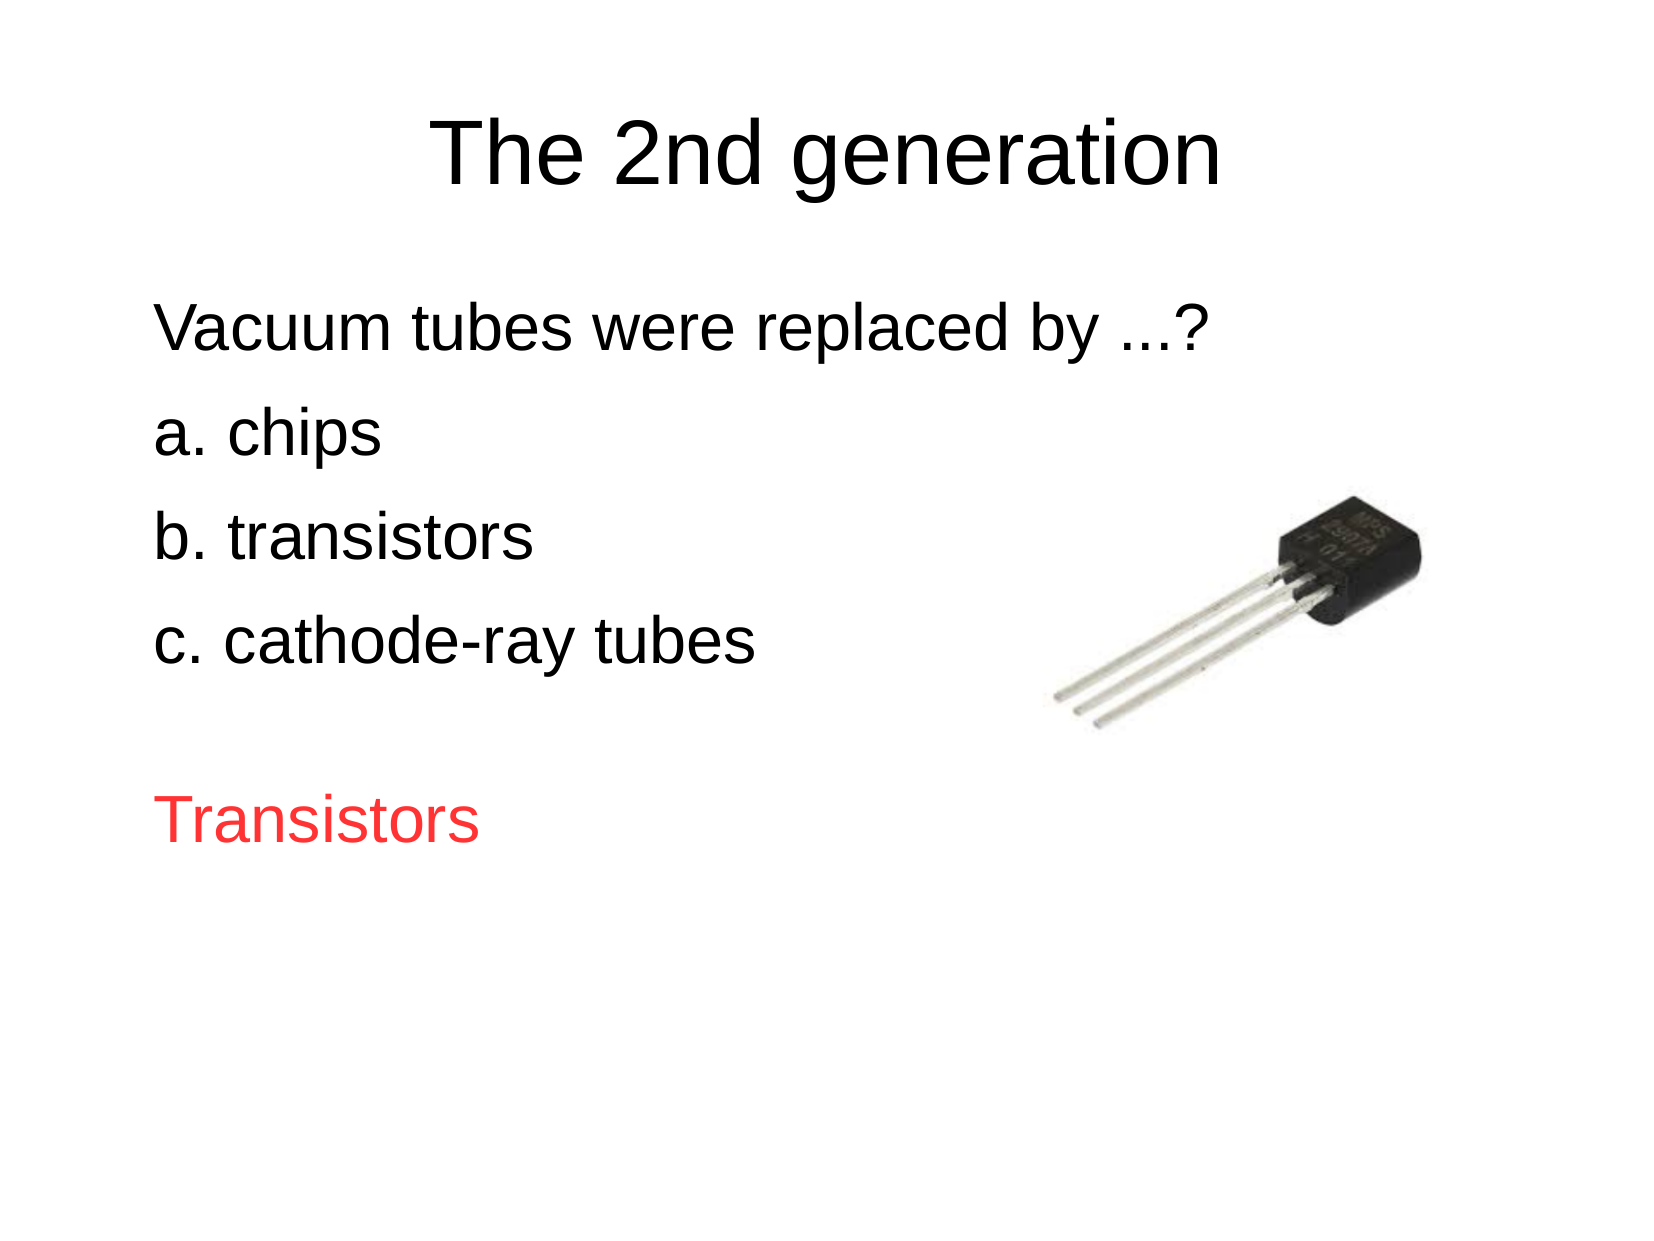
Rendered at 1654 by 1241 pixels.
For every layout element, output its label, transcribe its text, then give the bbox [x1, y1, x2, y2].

title The 2nd generation [82, 49, 1571, 257]
list Vacuum tubes were replaced by ...? a. chips b. transistors c. cathode-ray tubes Transistors [82, 290, 1571, 1010]
picture [1000, 472, 1441, 745]
